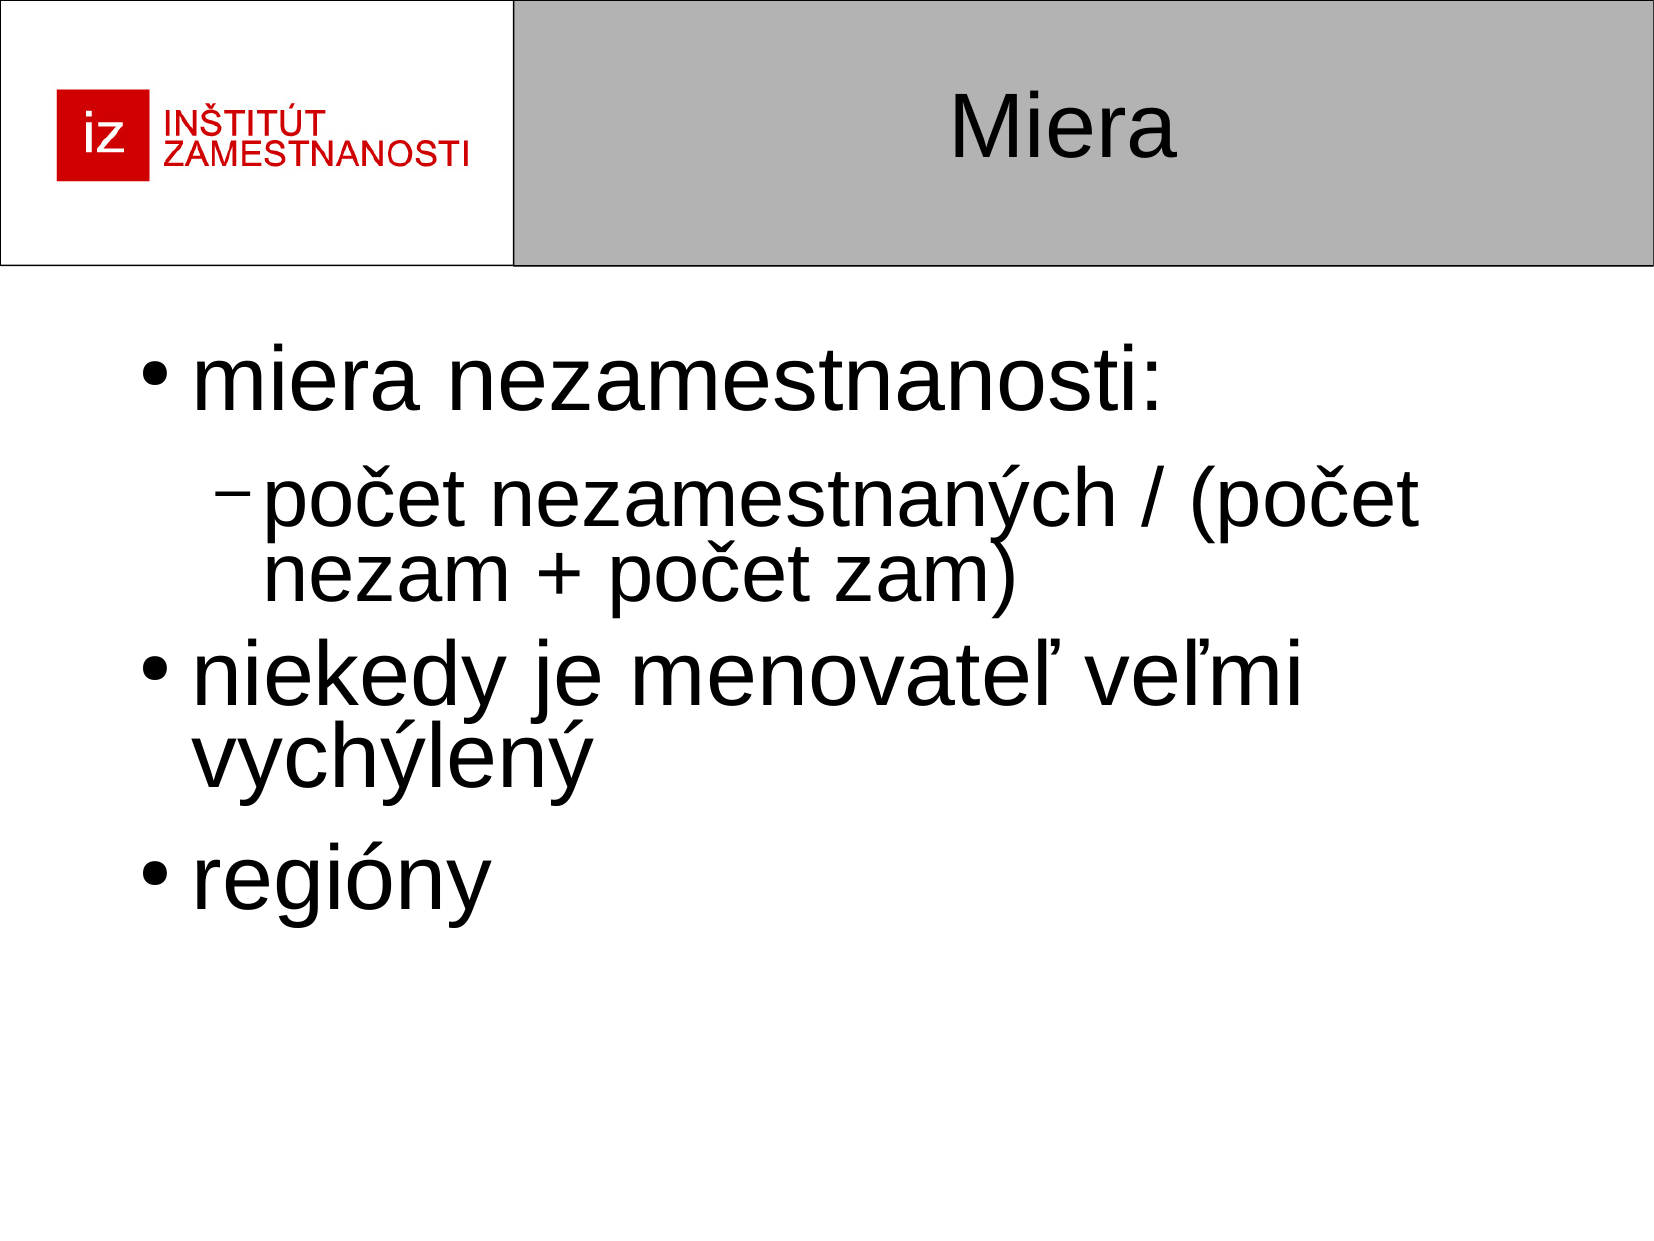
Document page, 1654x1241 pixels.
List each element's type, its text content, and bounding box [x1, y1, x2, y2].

title Miera [561, 37, 1565, 229]
list miera nezamestnanosti: počet nezamestnaných / (počet nezam + počet zam) niekedy je menovateľ veľmi vychýlený regióny [121, 344, 1533, 1112]
picture [5, 8, 512, 257]
